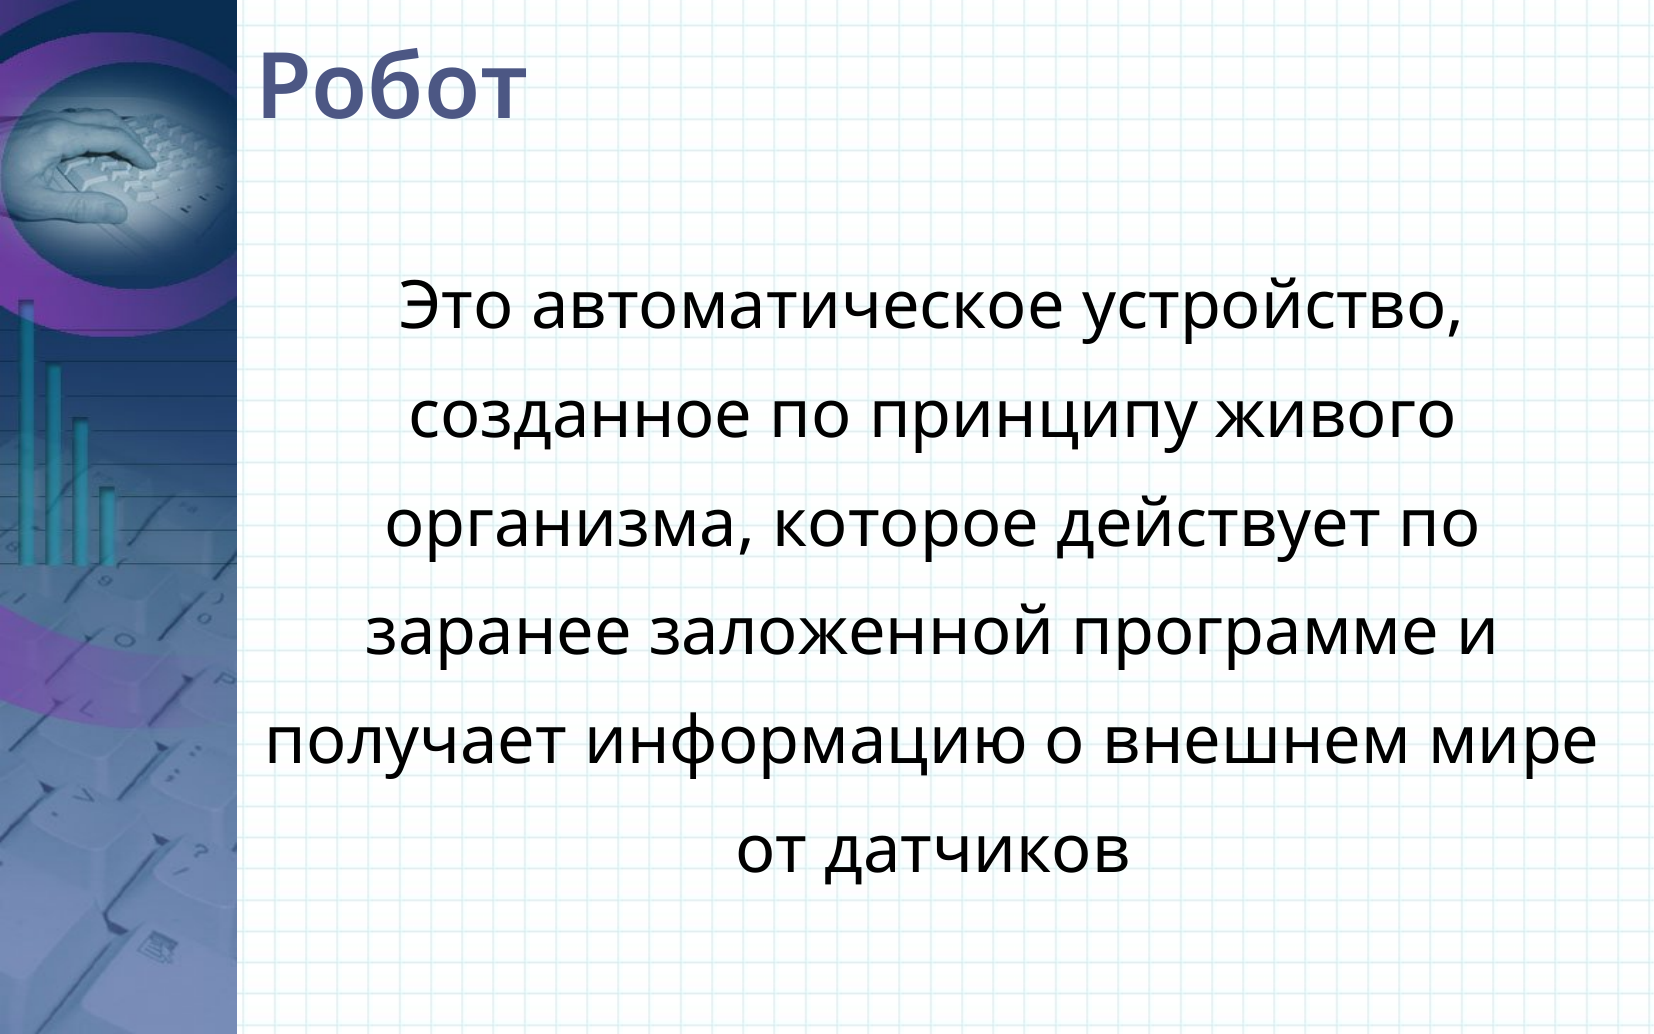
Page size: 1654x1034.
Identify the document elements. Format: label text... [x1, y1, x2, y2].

subtitle Это автоматическое устройство, созданное по принципу живого организма, которое действует по заранее заложенной программе и получает информацию о внешнем мире от датчиков [206, 98, 1625, 1033]
picture [0, 0, 1654, 1034]
title Робот [254, 0, 1640, 170]
